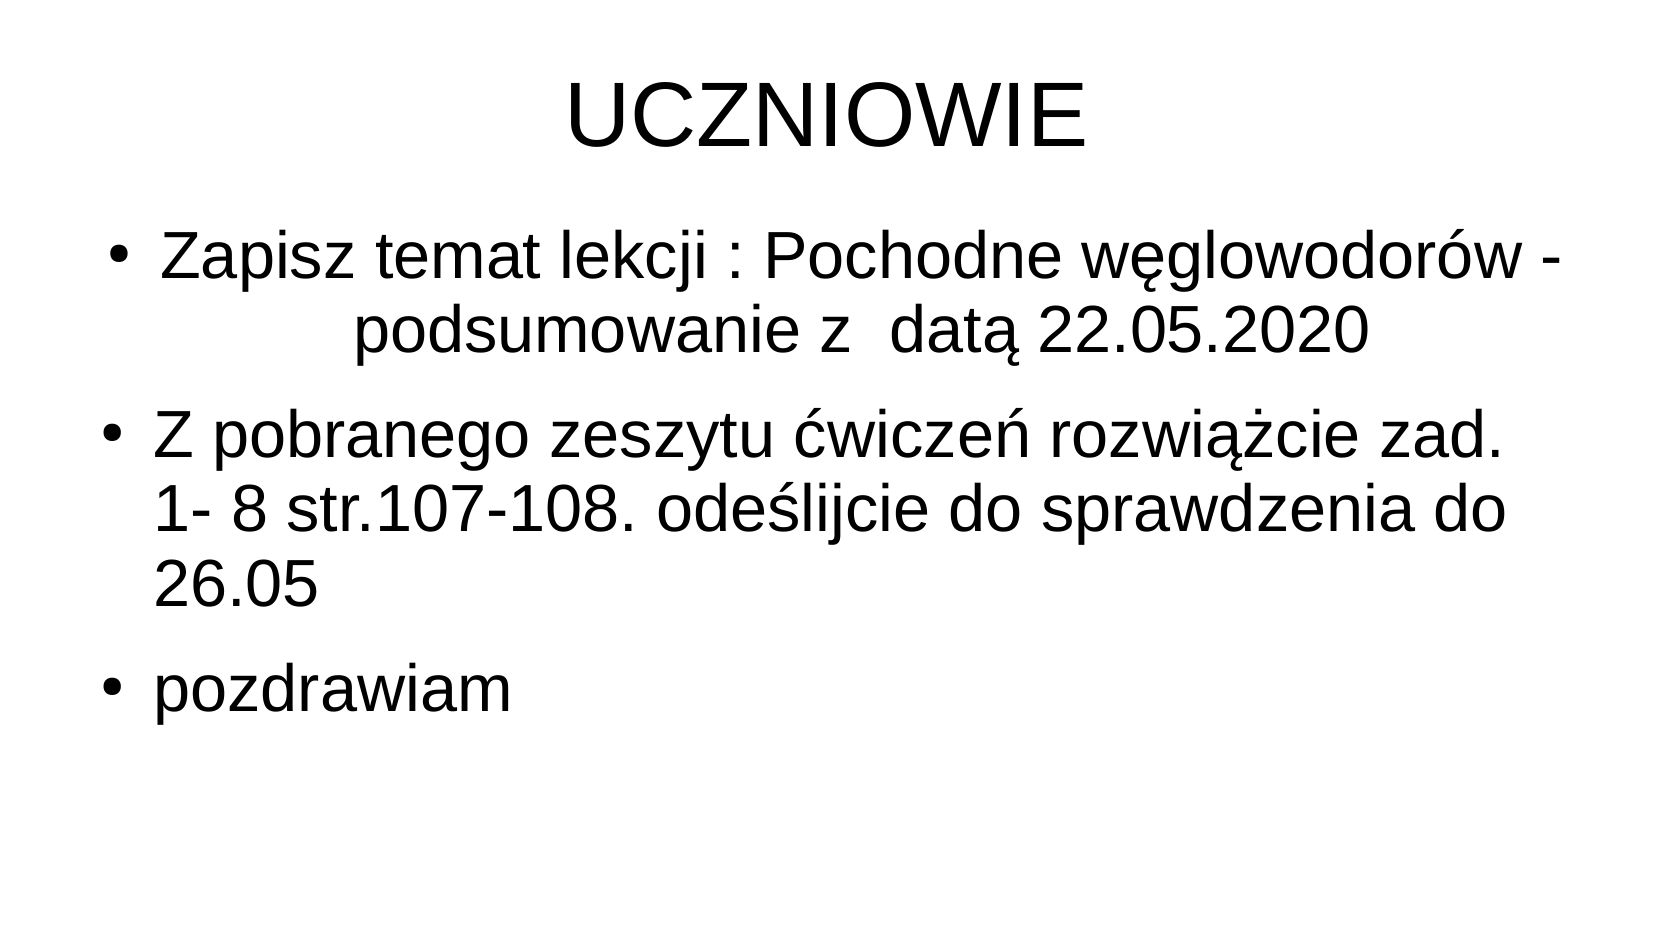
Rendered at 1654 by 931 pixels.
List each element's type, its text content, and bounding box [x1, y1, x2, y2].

list Zapisz temat lekcji : Pochodne węglowodorów -podsumowanie z datą 22.05.2020 Z pobranego zeszytu ćwiczeń rozwiążcie zad. 1- 8 str.107-108. odeślijcie do sprawdzenia do 26.05 pozdrawiam [82, 217, 1571, 758]
title UCZNIOWIE [82, 37, 1571, 193]
